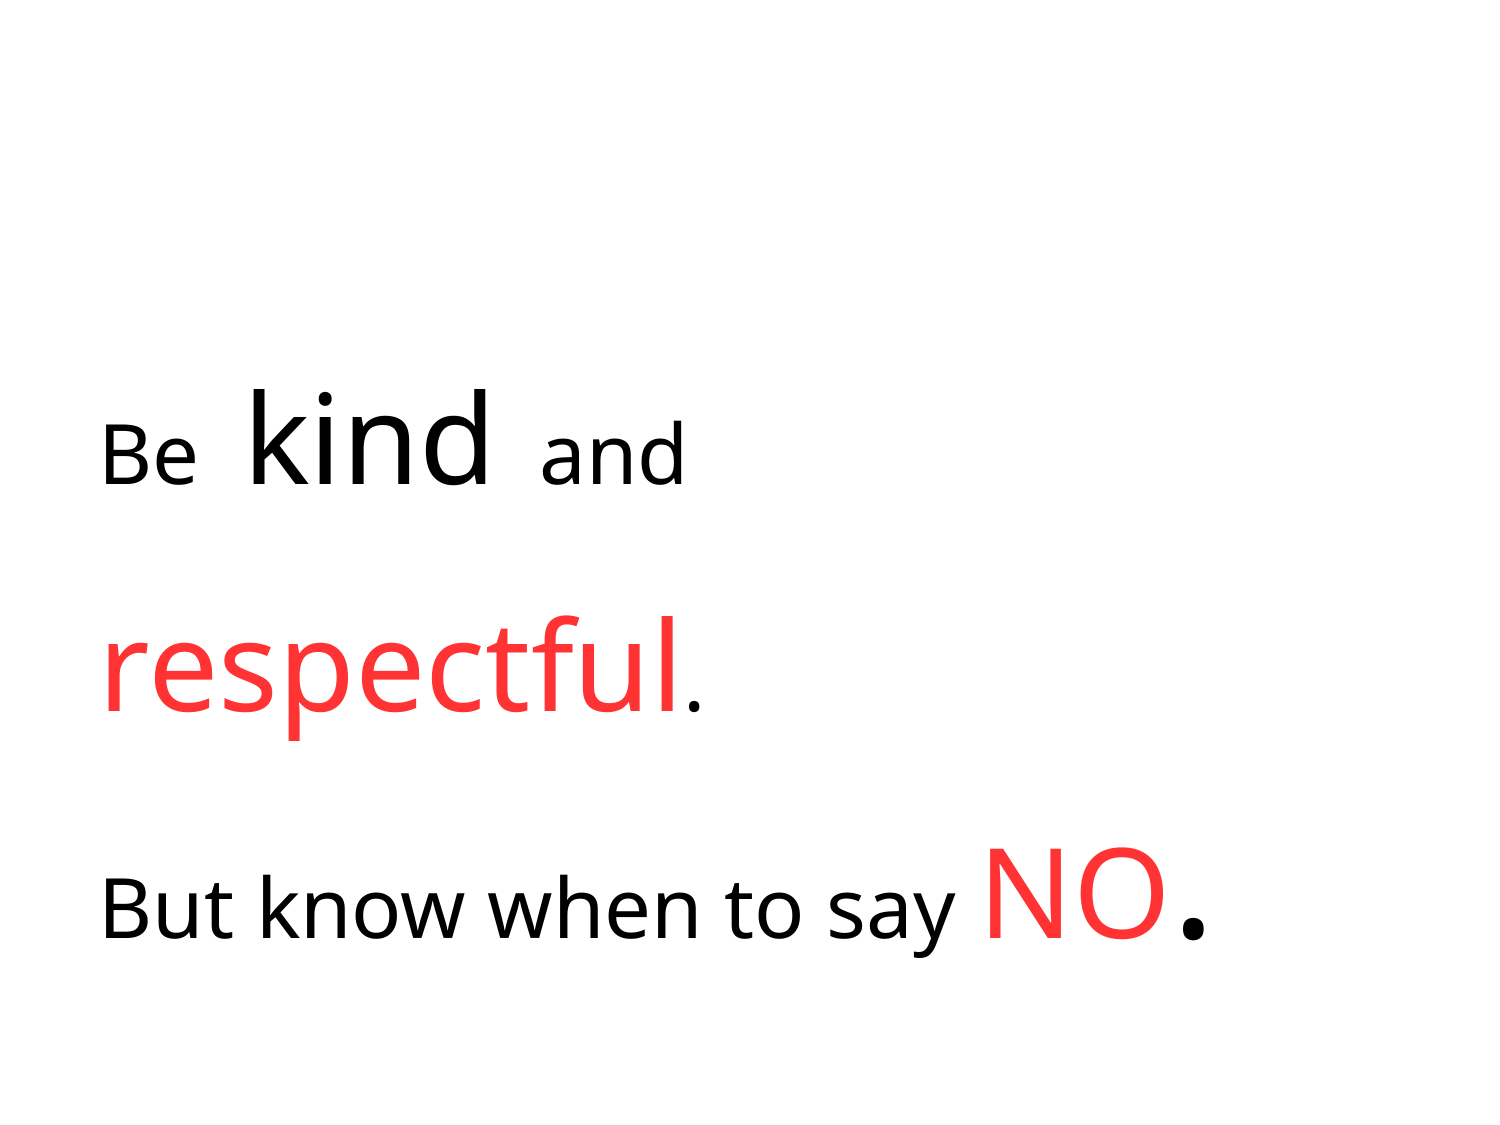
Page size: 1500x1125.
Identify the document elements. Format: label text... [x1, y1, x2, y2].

text_box Be kind and respectful. But know when to say NO. [84, 298, 1441, 946]
